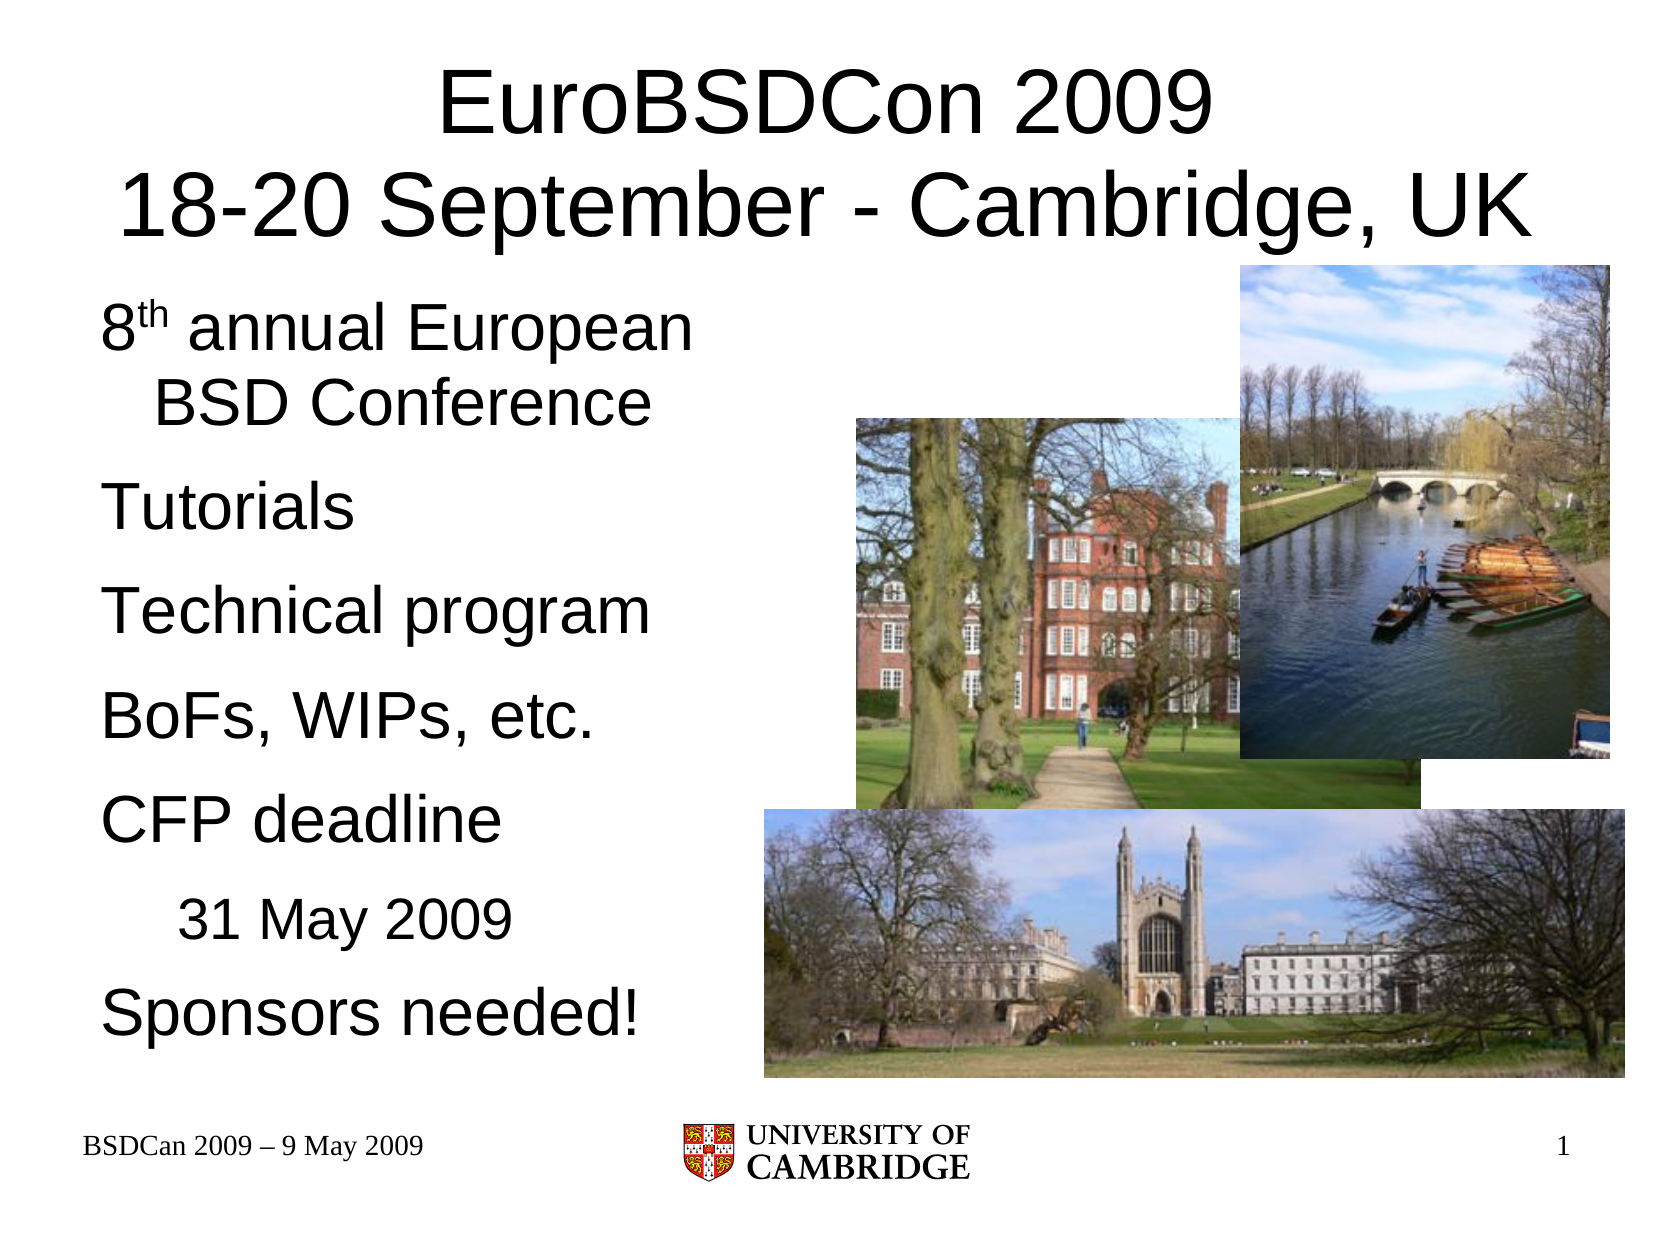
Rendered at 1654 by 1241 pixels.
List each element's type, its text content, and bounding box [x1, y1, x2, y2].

picture [764, 265, 1625, 1078]
picture [676, 1115, 977, 1191]
list 8th annual European BSD Conference Tutorials Technical program BoFs, WIPs, etc. CFP deadline 31 May 2009 Sponsors needed! [82, 290, 809, 1109]
title EuroBSDCon 2009 18-20 September - Cambridge, UK [82, 47, 1571, 259]
